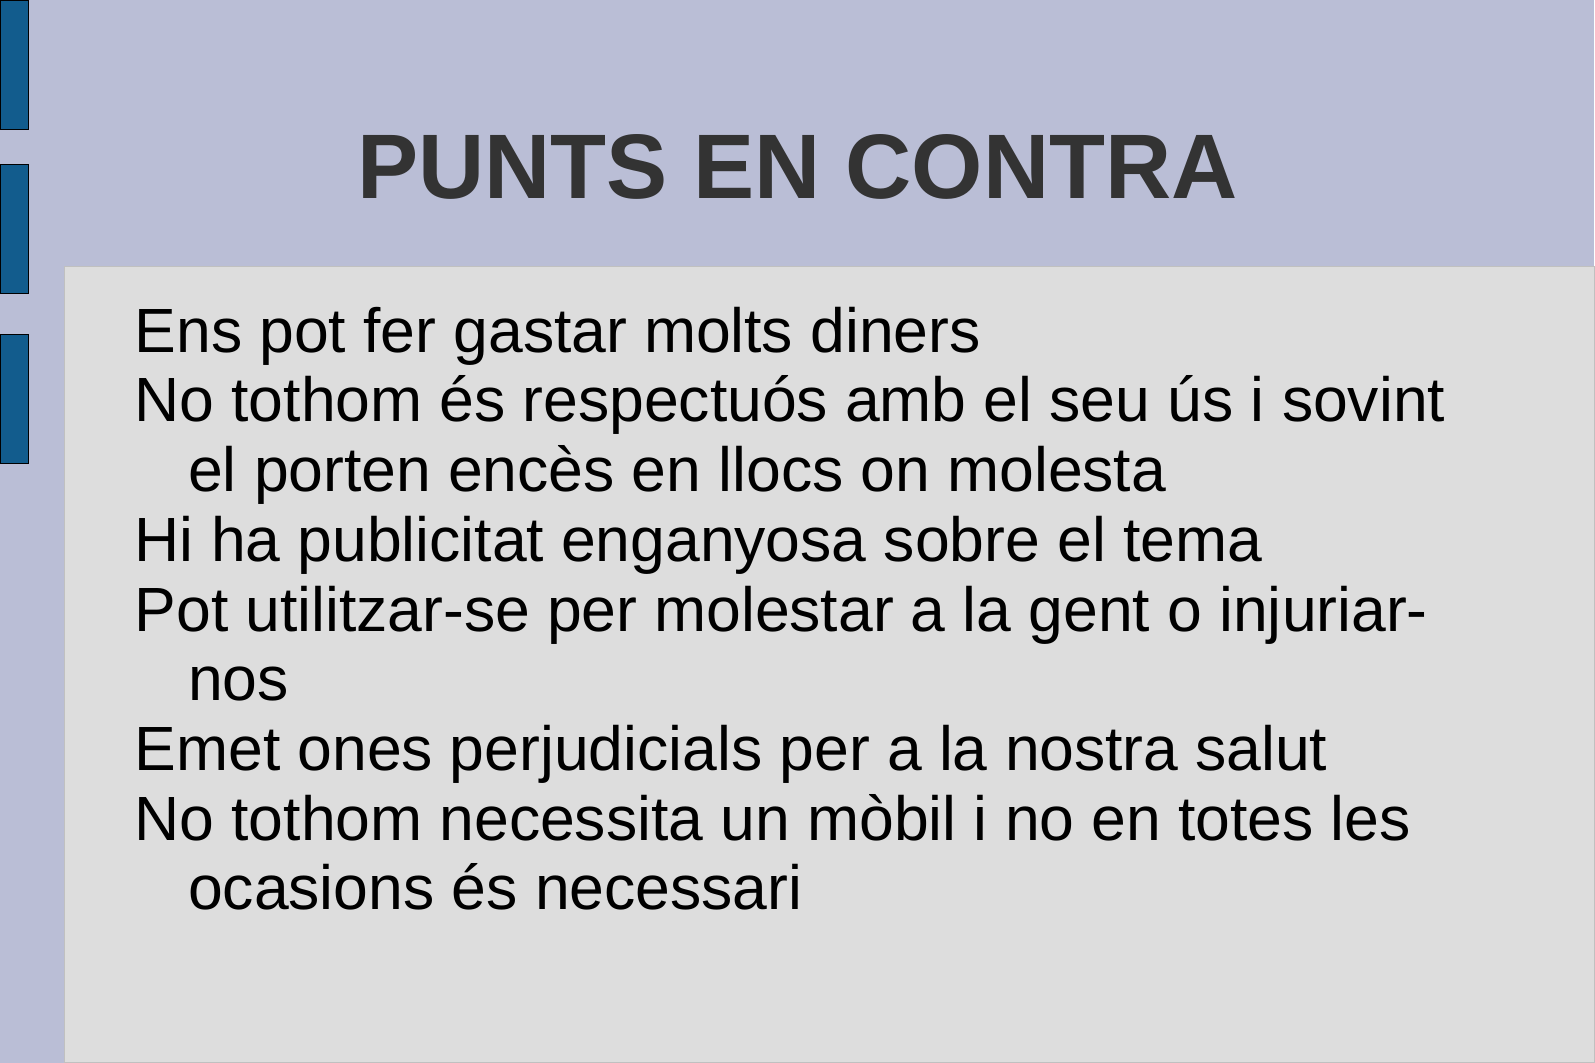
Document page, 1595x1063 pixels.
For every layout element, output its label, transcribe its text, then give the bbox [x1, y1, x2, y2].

list Ens pot fer gastar molts diners No tothom és respectuós amb el seu ús i sovint el porten encès en llocs on molesta Hi ha publicitat enganyosa sobre el tema Pot utilitzar-se per molestar a la gent o injuriar-nos Emet ones perjudicials per a la nostra salut No tothom necessita un mòbil i no en totes les ocasions és necessari [117, 295, 1479, 951]
title PUNTS EN CONTRA [117, 85, 1479, 249]
